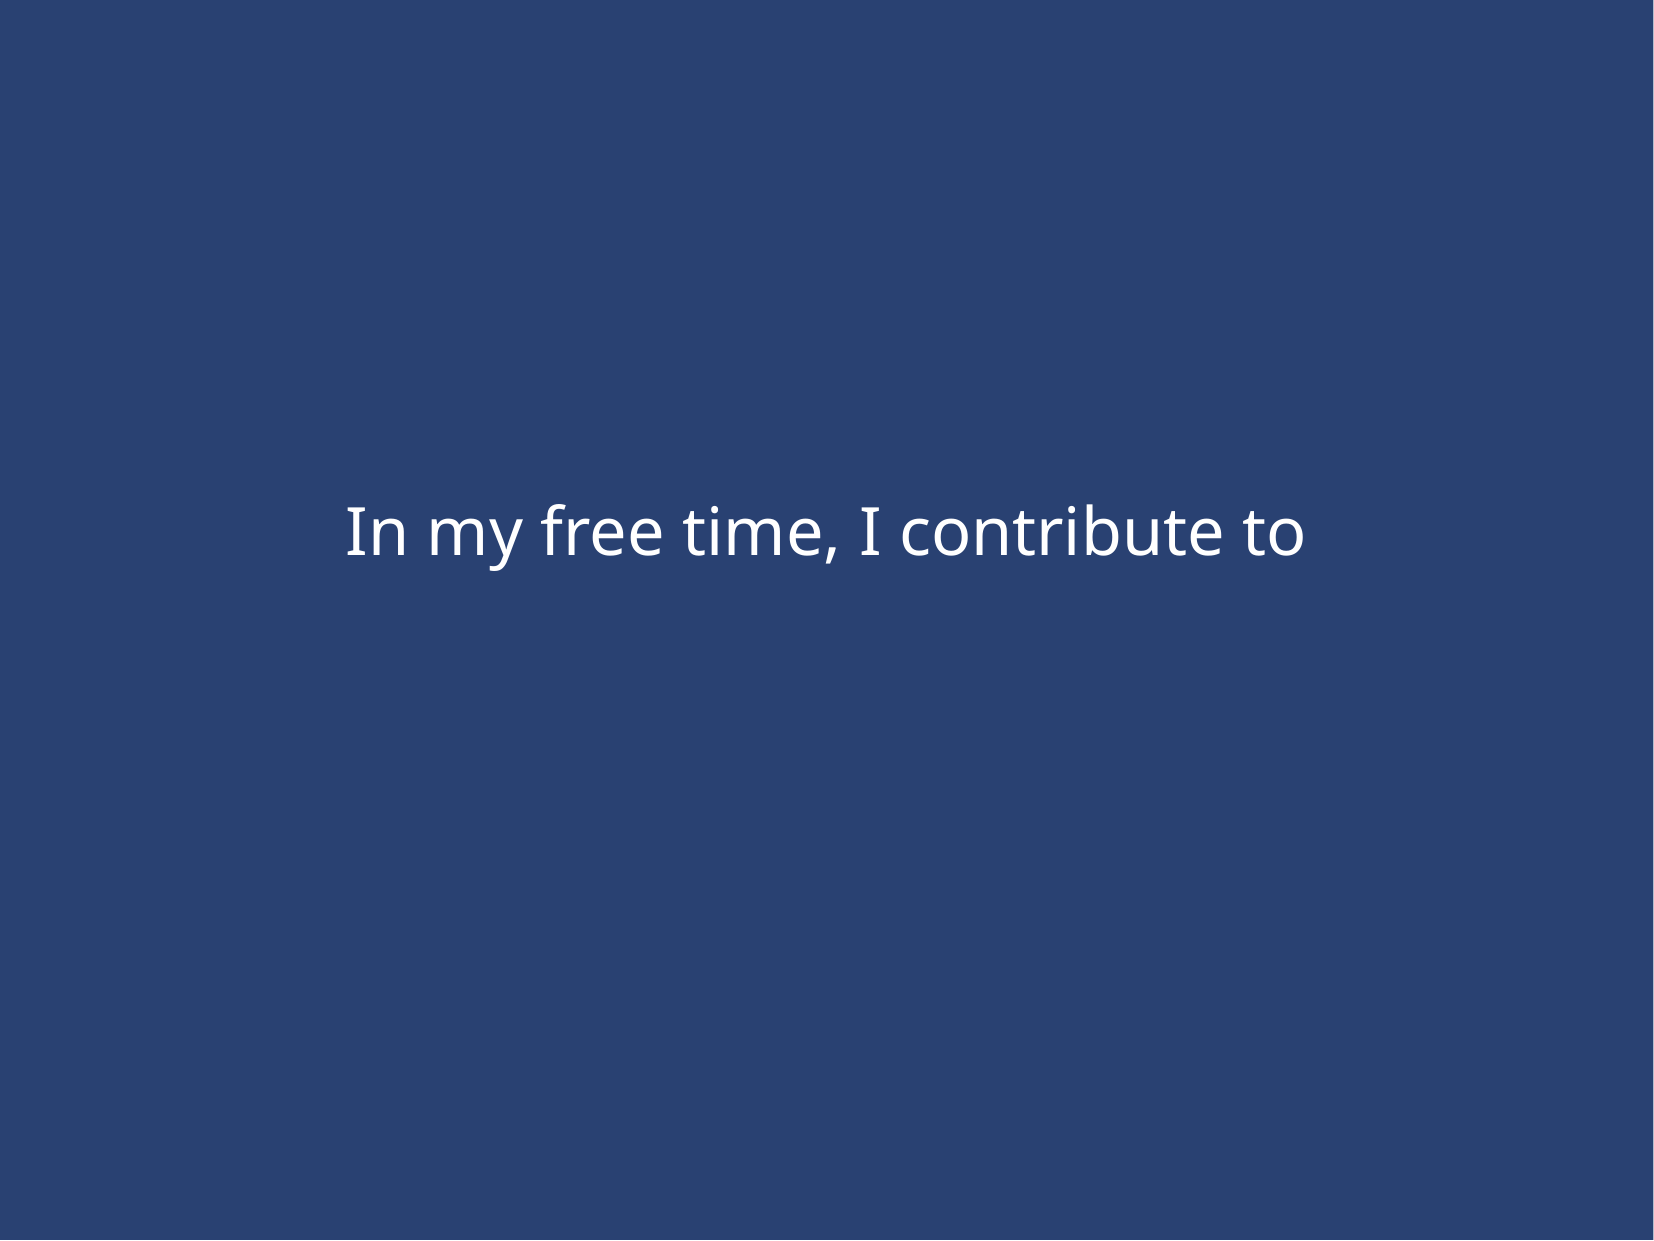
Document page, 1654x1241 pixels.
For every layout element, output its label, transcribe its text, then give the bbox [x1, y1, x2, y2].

subtitle In my free time, I contribute to [82, 49, 1571, 1109]
